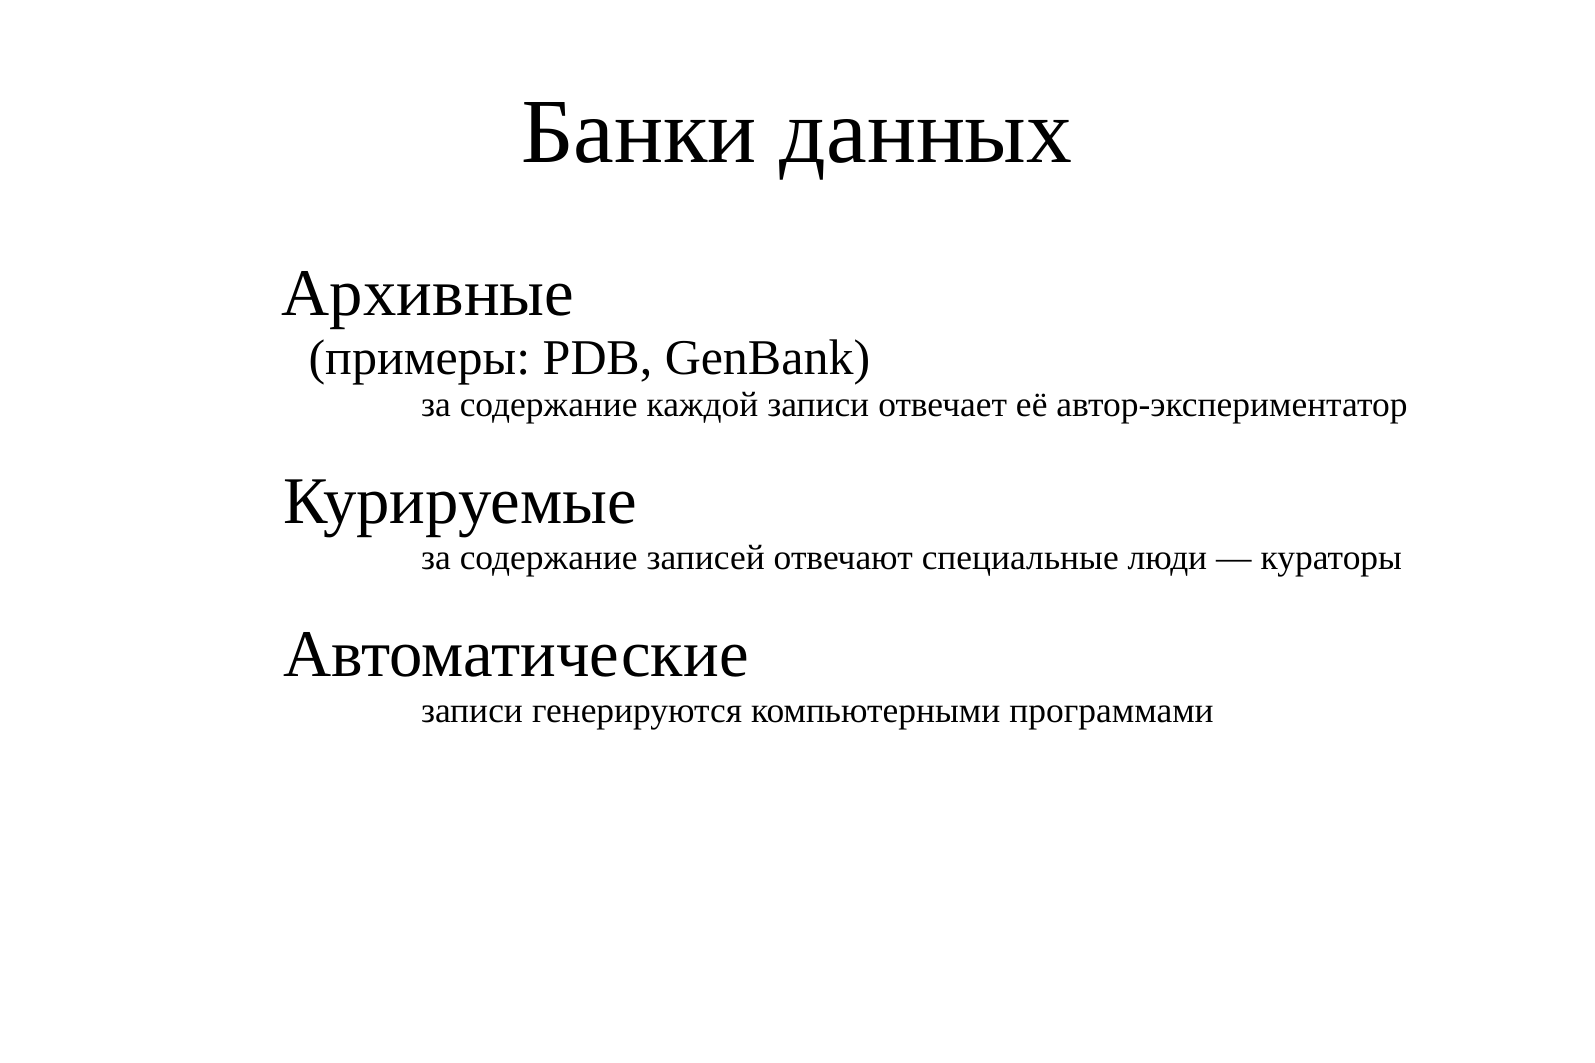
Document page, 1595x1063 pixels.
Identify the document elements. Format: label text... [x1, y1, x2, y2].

text_box Архивные (примеры: PDB, GenBank) за содержание каждой записи отвечает её автор-экспериментатор Курируемые за содержание записей отвечают специальные люди — кураторы Автоматические записи генерируются компьютерными программами [256, 248, 1423, 739]
title Банки данных [79, 42, 1515, 220]
